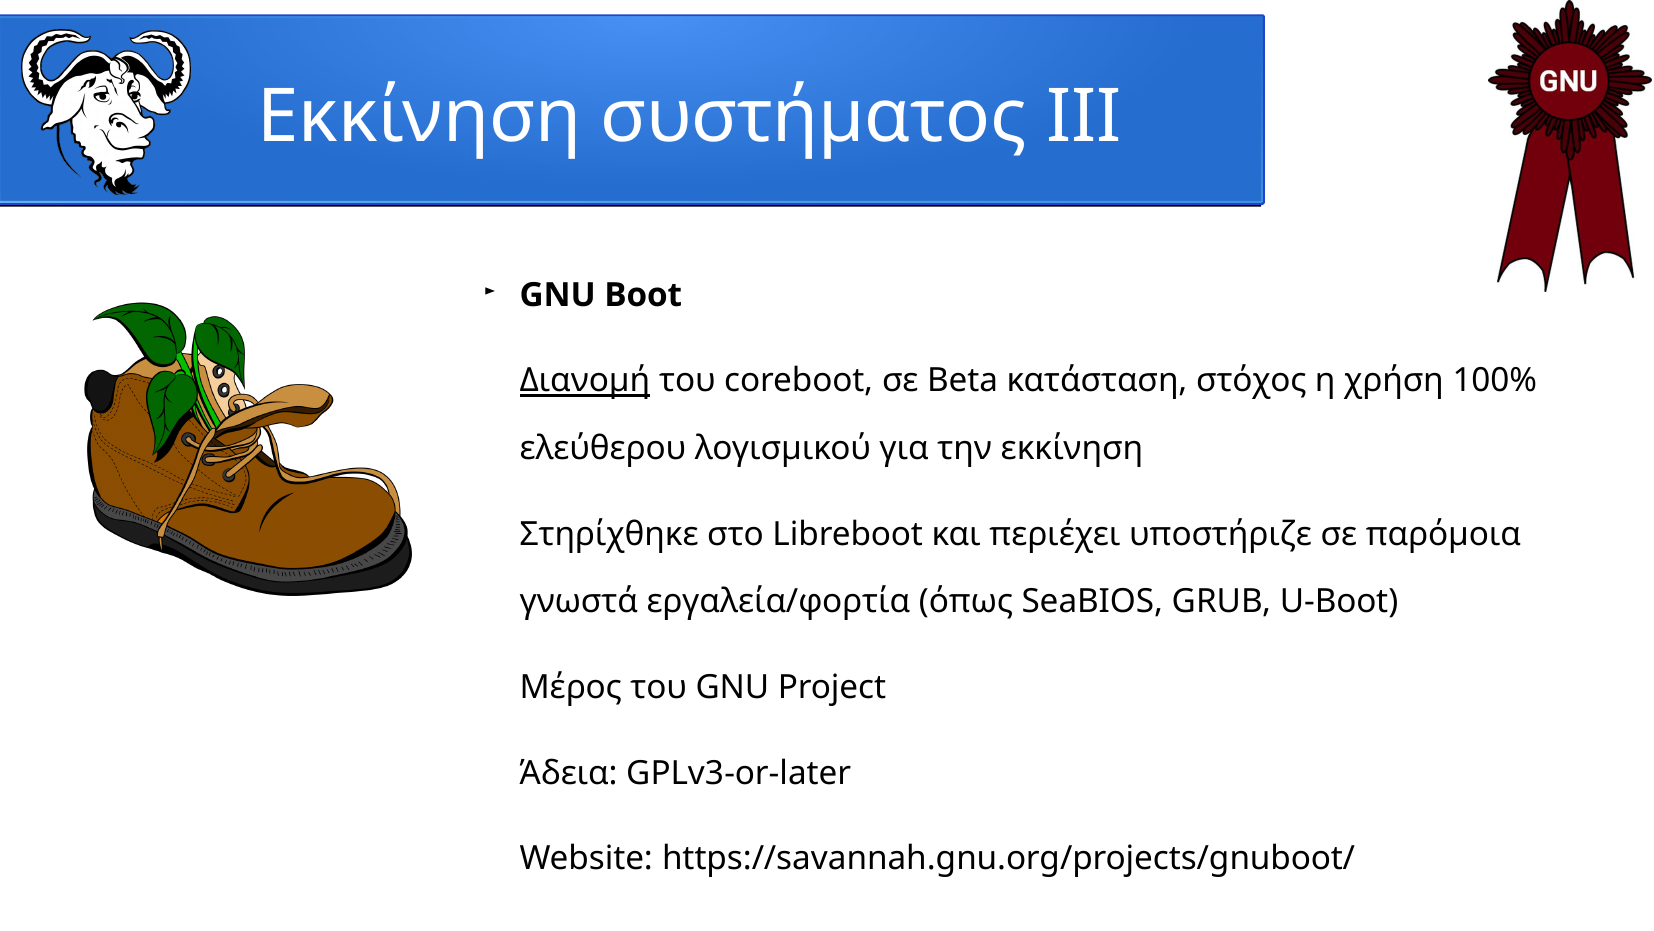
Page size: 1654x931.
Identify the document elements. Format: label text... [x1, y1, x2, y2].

title Εκκίνηση συστήματος III [146, 28, 1235, 196]
picture [1488, 0, 1652, 292]
picture [21, 29, 191, 195]
picture [76, 295, 420, 603]
text_box GNU Boot Διανομή του coreboot, σε Beta κατάσταση, στόχος η χρήση 100% ελεύθερου λογισμικού για την εκκίνηση Στηρίχθηκε στο Libreboot και περιέχει υποστήριζε σε παρόμοια γνωστά εργαλεία/φορτία (όπως SeaBIOS, GRUB, U-Boot) Μέρος του GNU Project Άδεια: GPLv3-or-later Website: https://savannah.gnu.org/projects/gnuboot/ [484, 248, 1648, 931]
